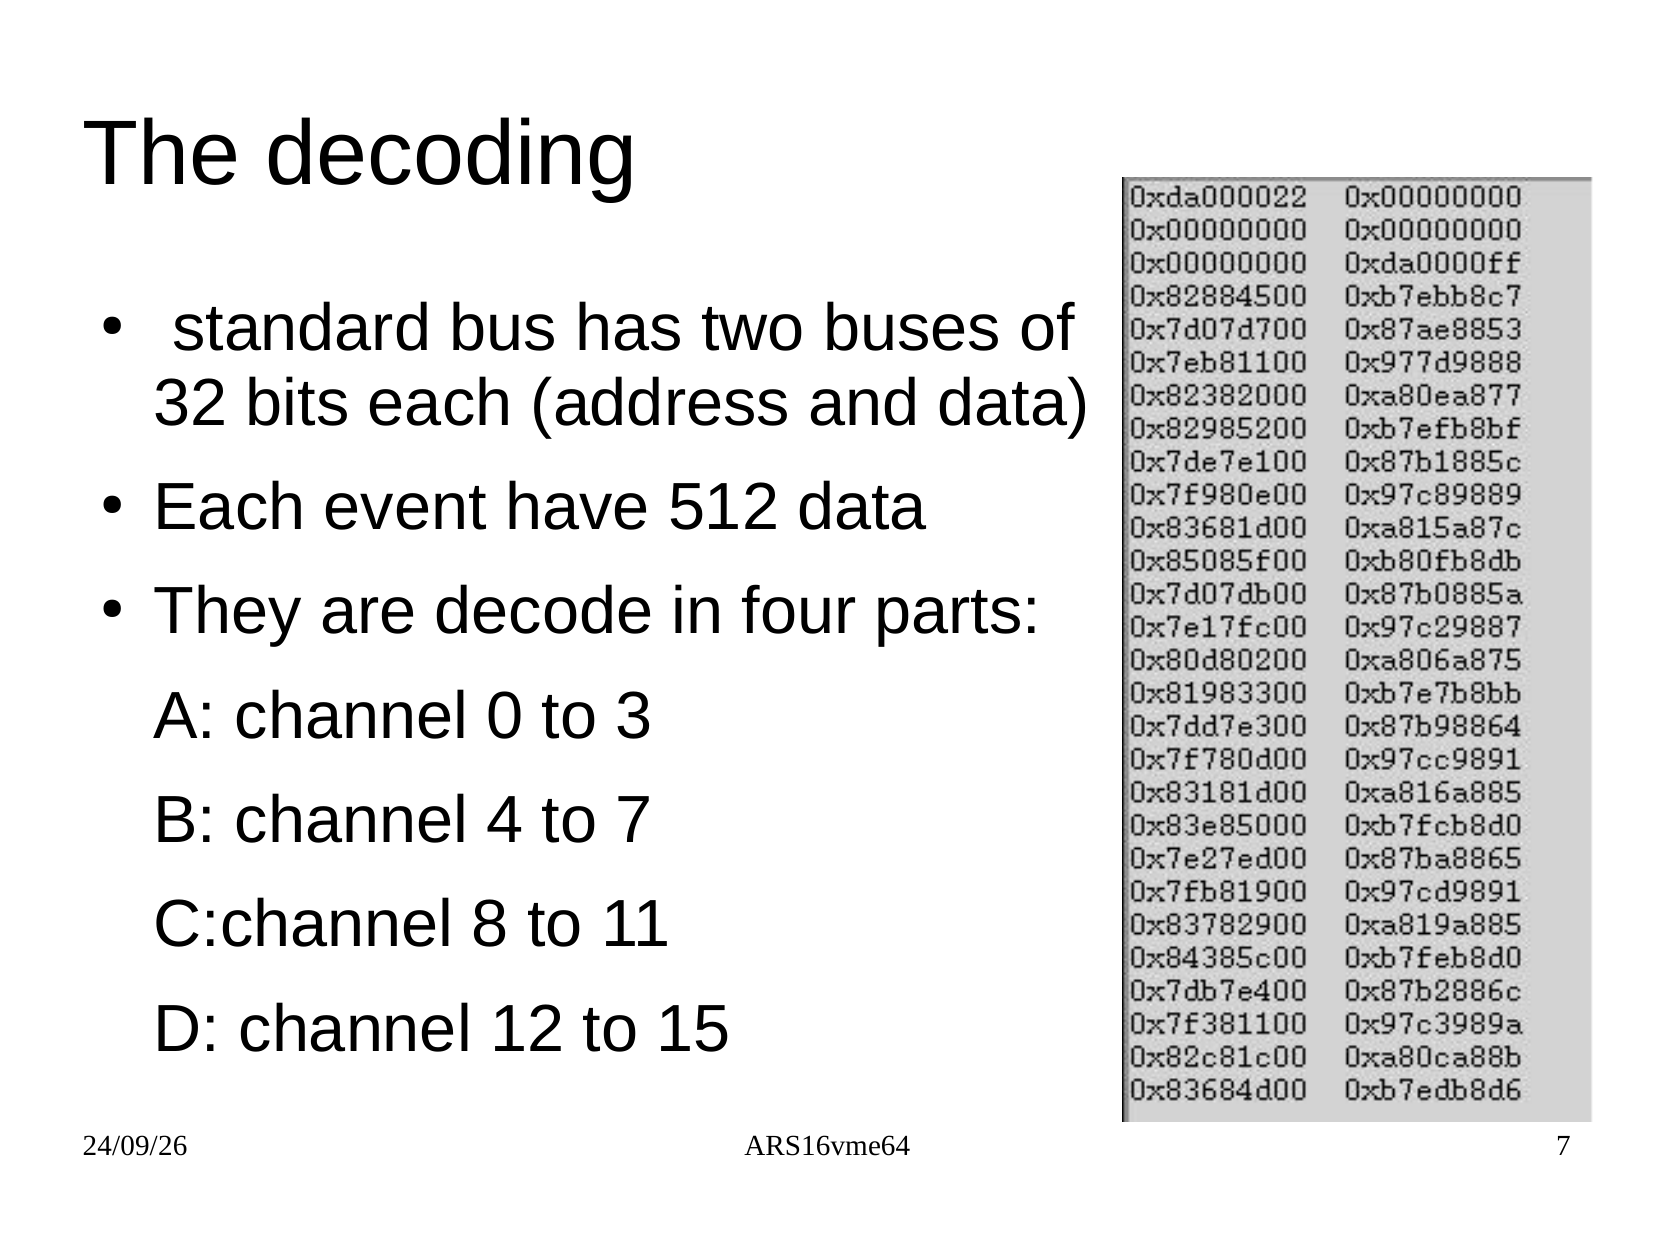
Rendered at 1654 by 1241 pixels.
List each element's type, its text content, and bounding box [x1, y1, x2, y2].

title The decoding [82, 56, 1571, 250]
picture [1122, 177, 1595, 1123]
list standard bus has two buses of 32 bits each (address and data) Each event have 512 data They are decode in four parts: A: channel 0 to 3 B: channel 4 to 7 C:channel 8 to 11 D: channel 12 to 15 [82, 290, 1093, 1094]
